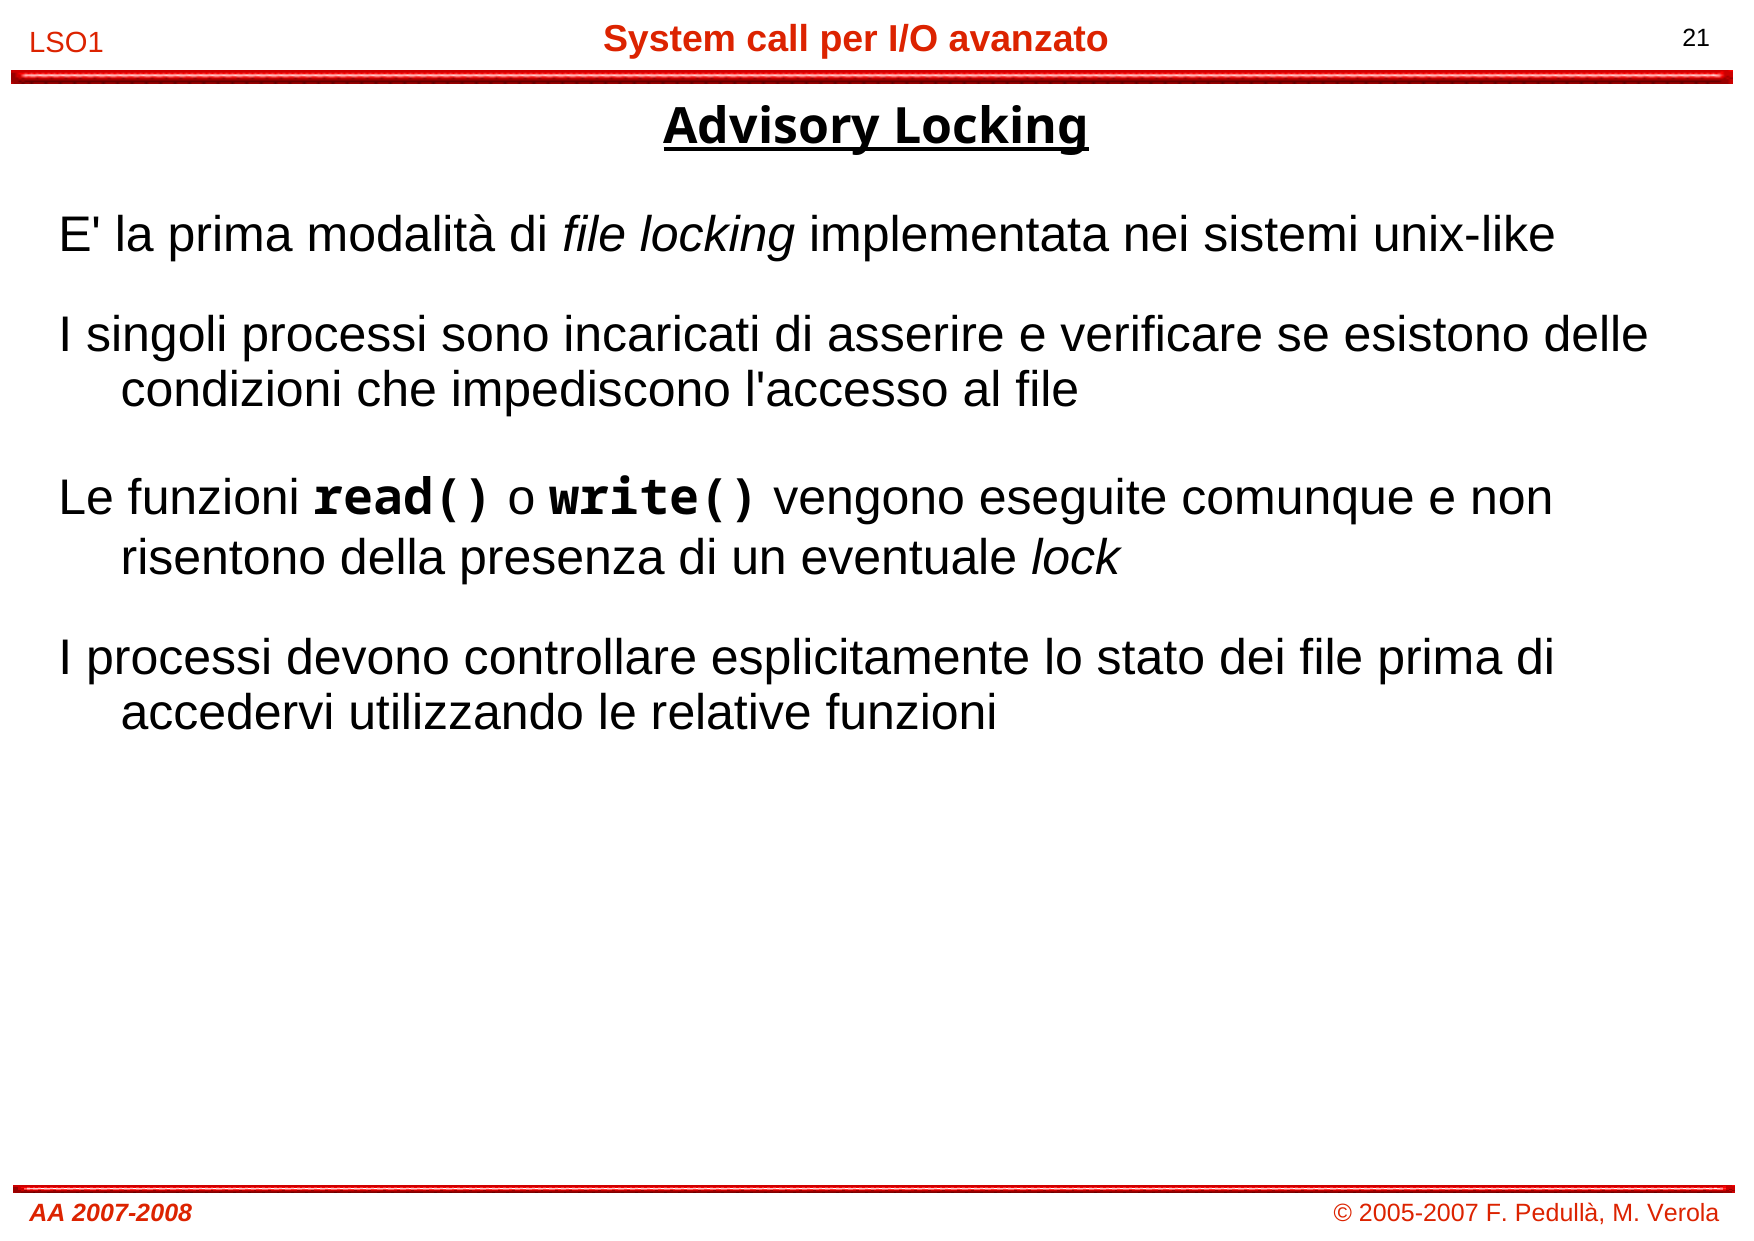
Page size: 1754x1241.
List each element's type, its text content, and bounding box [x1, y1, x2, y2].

picture [13, 1185, 1735, 1193]
list E' la prima modalità di file locking implementata nei sistemi unix-like I singoli processi sono incaricati di asserire e verificare se esistono delle condizioni che impediscono l'accesso al file Le funzioni read() o write() vengono eseguite comunque e non risentono della presenza di un eventuale lock I processi devono controllare esplicitamente lo stato dei file prima di accedervi utilizzando le relative funzioni [58, 206, 1696, 814]
picture [11, 70, 1733, 84]
title Advisory Locking [40, 78, 1713, 174]
